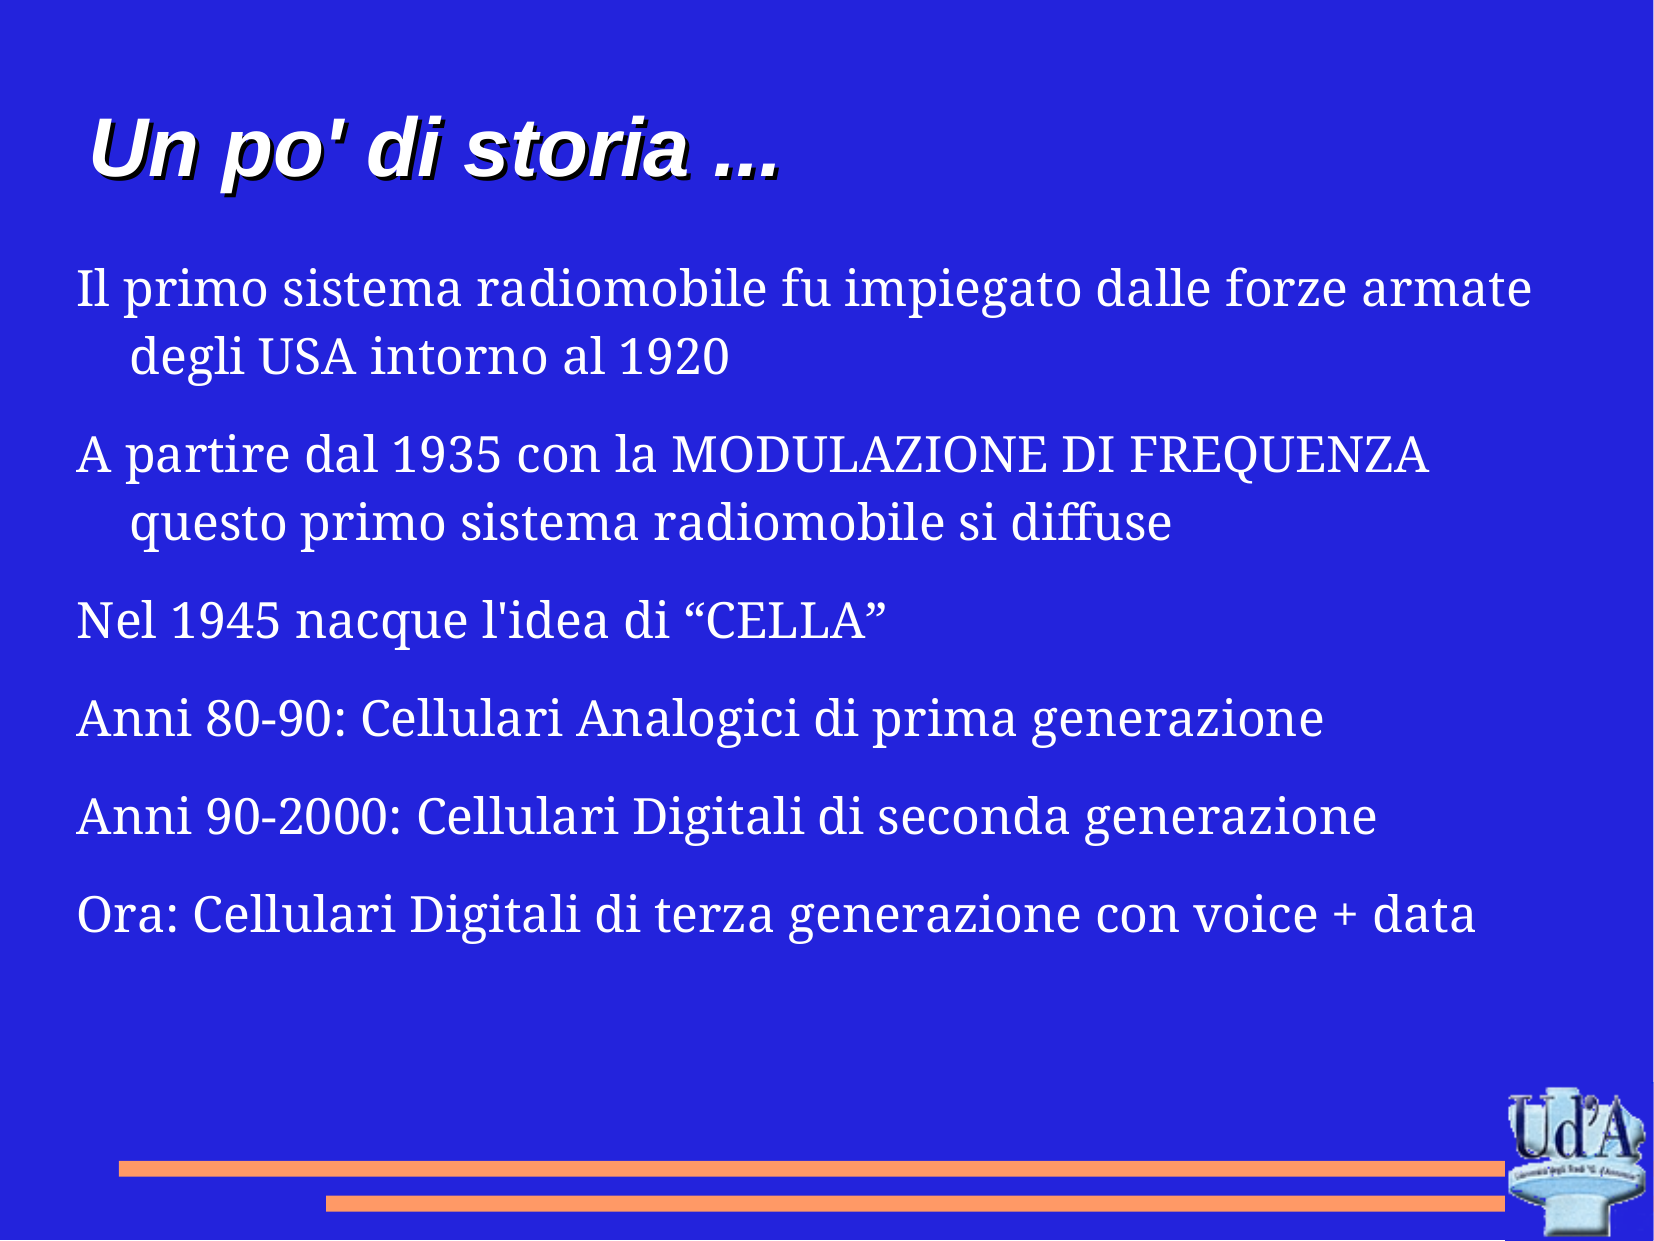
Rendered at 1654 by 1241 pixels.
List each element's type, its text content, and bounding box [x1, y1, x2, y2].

title Un po' di storia ... [88, 58, 1501, 237]
picture [1505, 1082, 1654, 1241]
list Il primo sistema radiomobile fu impiegato dalle forze armate degli USA intorno al 1920 A partire dal 1935 con la MODULAZIONE DI FREQUENZA questo primo sistema radiomobile si diffuse Nel 1945 nacque l'idea di “CELLA” Anni 80-90: Cellulari Analogici di prima generazione Anni 90-2000: Cellulari Digitali di seconda generazione Ora: Cellulari Digitali di terza generazione con voice + data [59, 253, 1595, 1063]
